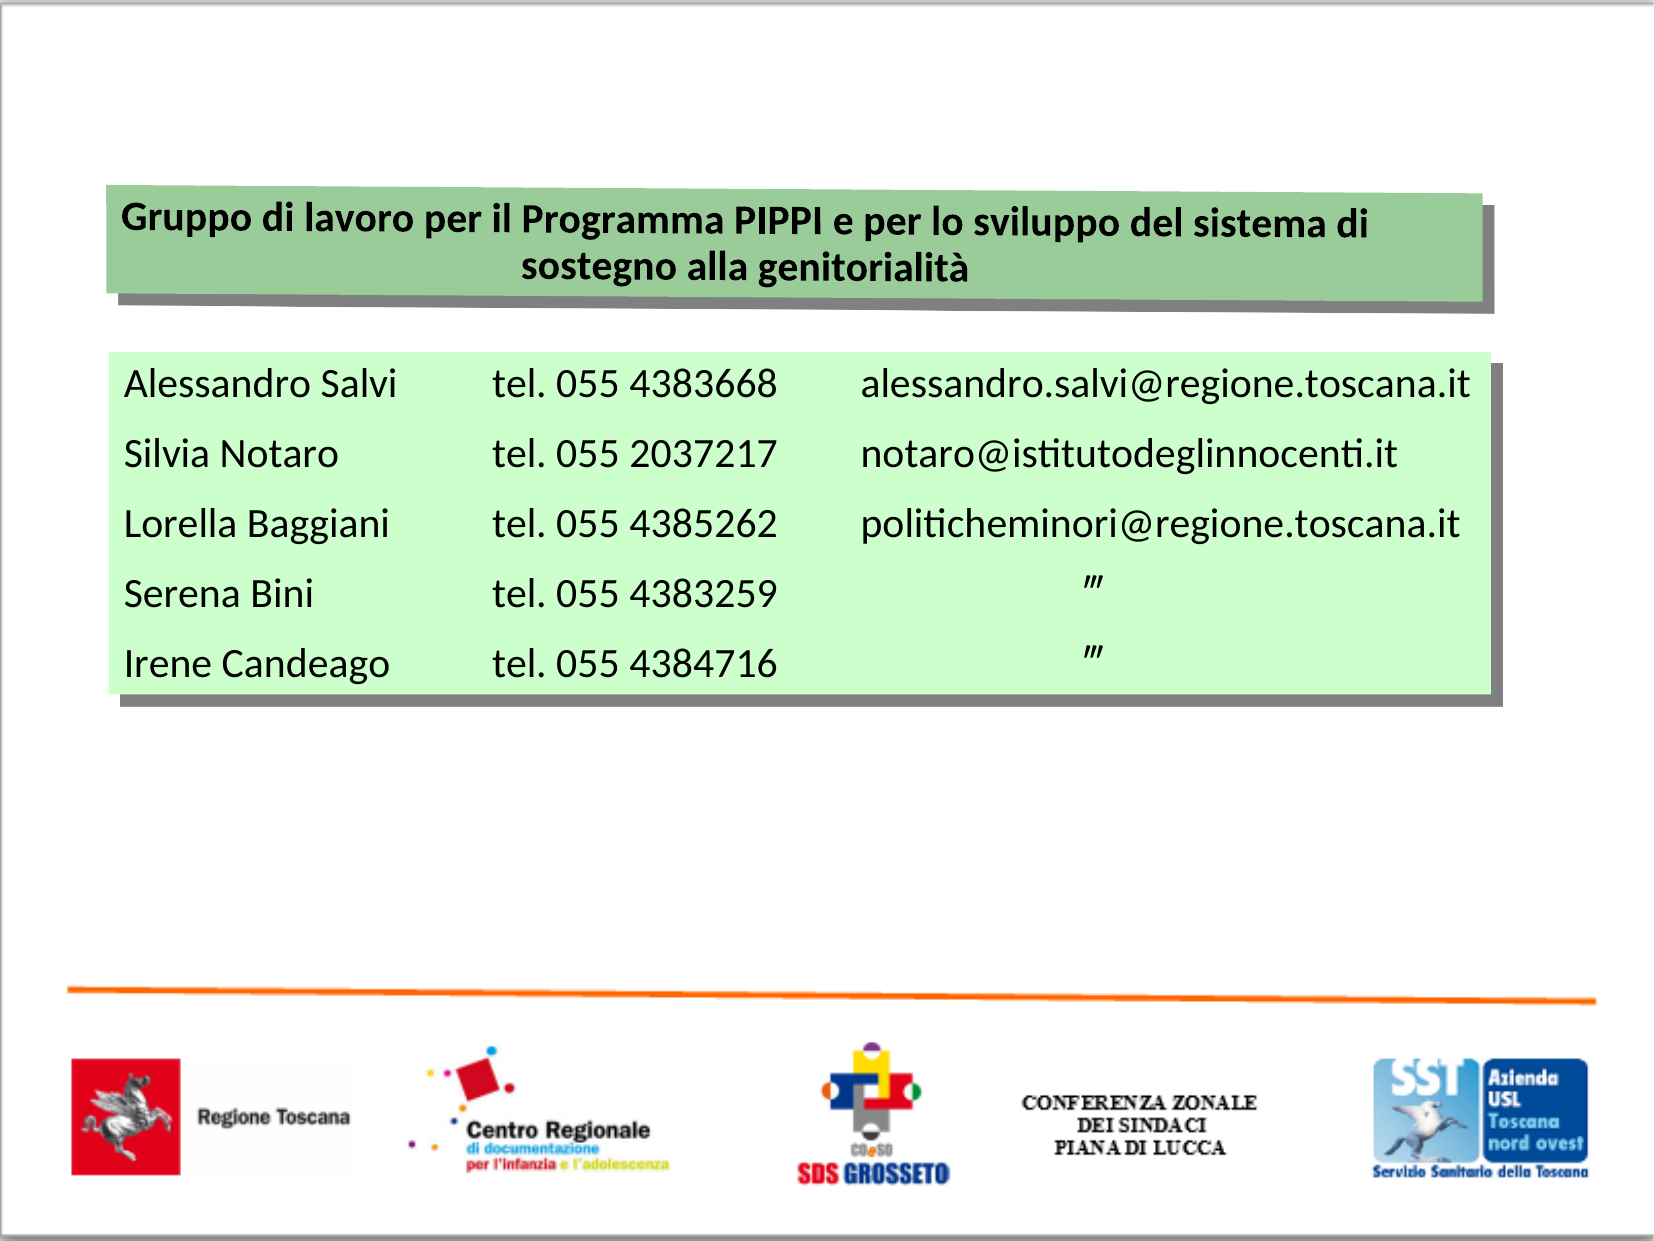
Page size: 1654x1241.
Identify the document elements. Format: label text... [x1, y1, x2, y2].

picture [0, 0, 1654, 1241]
text_box Alessandro Salvi tel. 055 4383668 alessandro.salvi@regione.toscana.it Silvia Notaro tel. 055 2037217 notaro@istitutodeglinnocenti.it Lorella Baggiani tel. 055 4385262 politicheminori@regione.toscana.it Serena Bini tel. 055 4383259 ‴ Irene Candeago tel. 055 4384716 ‴ [108, 352, 1491, 695]
text_box Gruppo di lavoro per il Programma PIPPI e per lo sviluppo del sistema di sostegno alla genitorialità [106, 184, 1483, 302]
